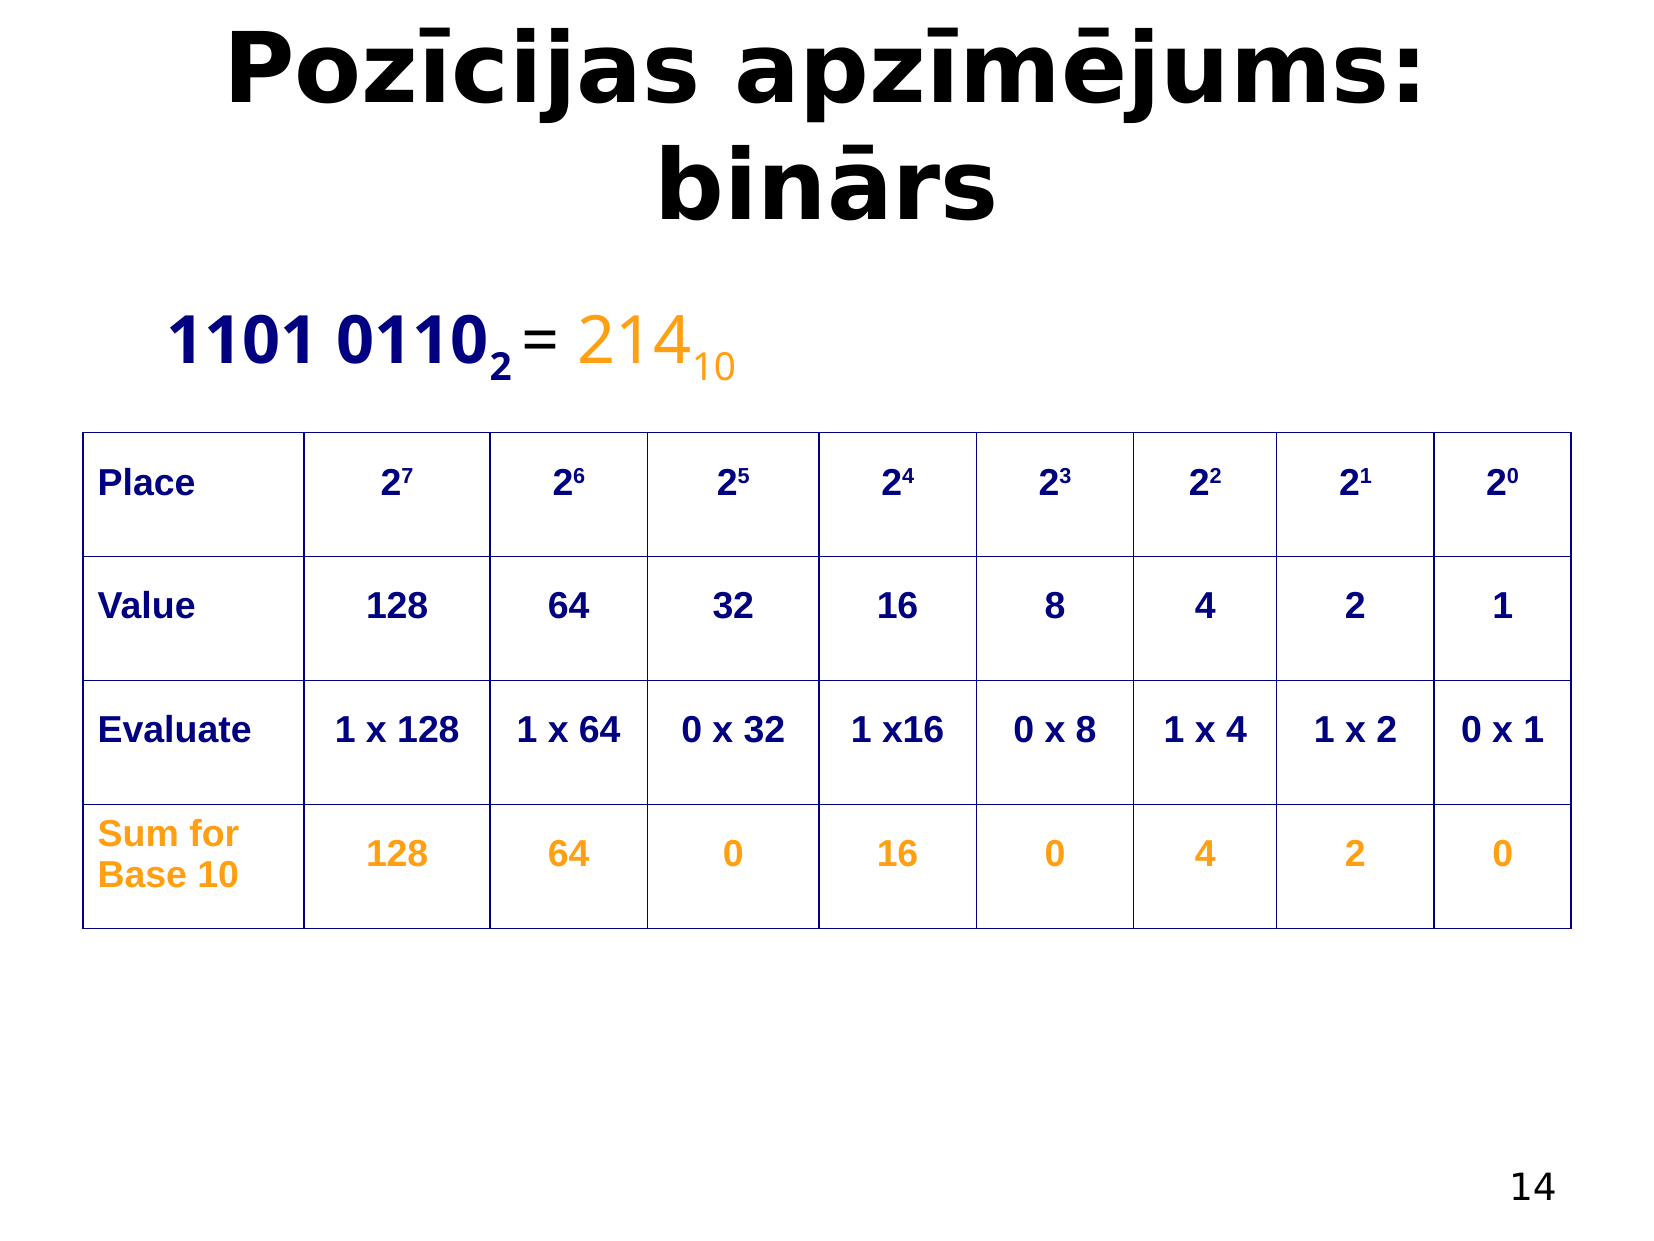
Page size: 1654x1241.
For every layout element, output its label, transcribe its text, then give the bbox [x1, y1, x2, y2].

table_header 25 [648, 433, 818, 556]
table_header 20 [1435, 433, 1570, 556]
table_cell 4 [1134, 557, 1276, 680]
table_header 26 [491, 433, 647, 556]
table_cell 0 x 32 [648, 681, 818, 804]
table_cell 0 x 1 [1435, 681, 1570, 804]
table_cell 2 [1277, 557, 1433, 680]
table_cell Value [84, 557, 303, 680]
table_cell Evaluate [84, 681, 303, 804]
table_cell Sum for Base 10 [84, 805, 303, 928]
table_cell 64 [491, 557, 647, 680]
title Pozīcijas apzīmējums: binārs [82, 49, 1571, 195]
table_cell 128 [305, 557, 489, 680]
table_header Place [84, 433, 303, 556]
table_cell 0 [648, 805, 818, 928]
table_cell 0 [1435, 805, 1570, 928]
table_cell 1 x 128 [305, 681, 489, 804]
table_cell 1 [1435, 557, 1570, 680]
table_cell 16 [820, 805, 976, 928]
table_cell 0 [977, 805, 1133, 928]
table_cell 2 [1277, 805, 1433, 928]
table_cell 8 [977, 557, 1133, 680]
table_header 22 [1134, 433, 1276, 556]
table_cell 32 [648, 557, 818, 680]
text_box 1101 01102 = 21410 [151, 289, 1558, 407]
table_cell 1 x 2 [1277, 681, 1433, 804]
table_cell 64 [491, 805, 647, 928]
table_cell 128 [305, 805, 489, 928]
table_header 24 [820, 433, 976, 556]
table_header 23 [977, 433, 1133, 556]
table_header 27 [305, 433, 489, 556]
table_cell 1 x16 [820, 681, 976, 804]
table_cell 1 x 4 [1134, 681, 1276, 804]
table_header 21 [1277, 433, 1433, 556]
table_cell 0 x 8 [977, 681, 1133, 804]
table_cell 1 x 64 [491, 681, 647, 804]
table_cell 4 [1134, 805, 1276, 928]
table_cell 16 [820, 557, 976, 680]
